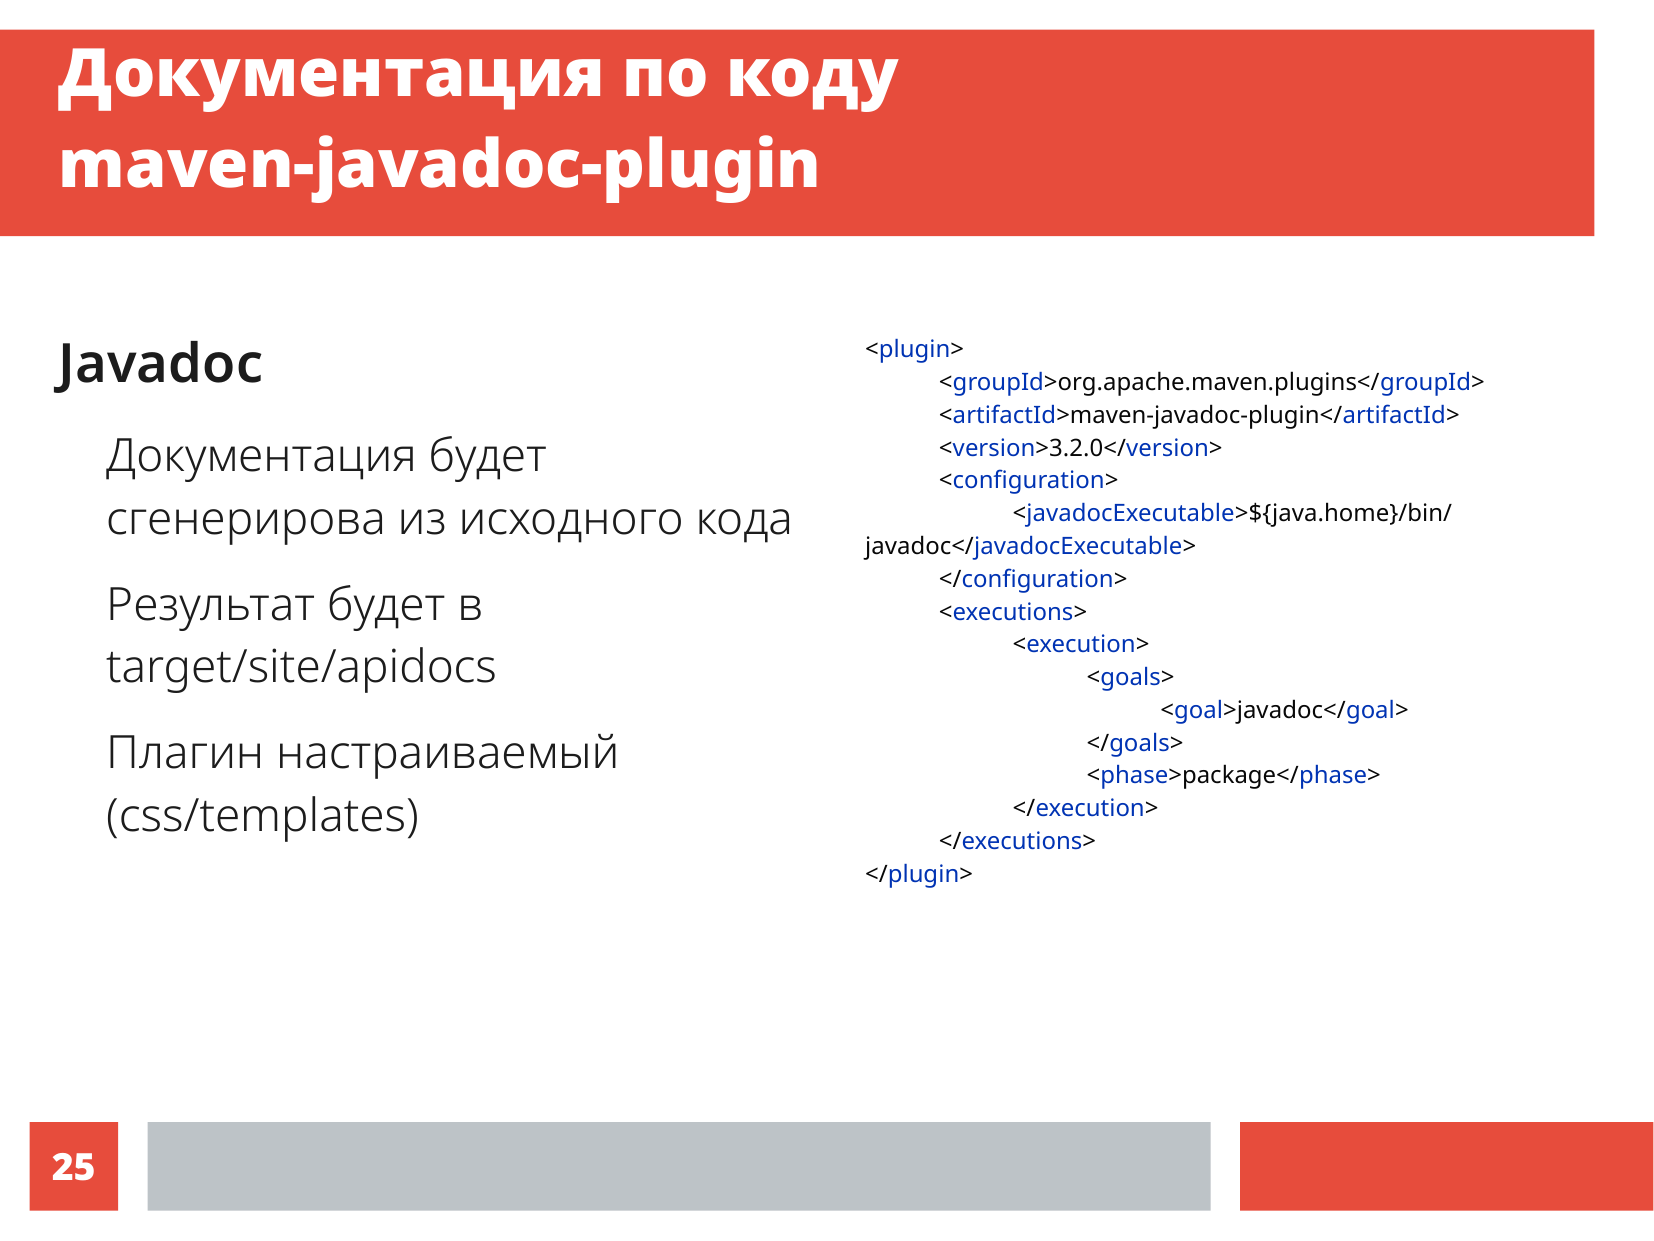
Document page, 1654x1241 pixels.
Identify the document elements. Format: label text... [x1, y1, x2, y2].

list Javadoc Документация будет сгенерирова из исходного кода Результат будет в target/site/apidocs Плагин настраиваемый (css/templates) [59, 324, 827, 1093]
text_box <plugin> <groupId>org.apache.maven.plugins</groupId> <artifactId>maven-javadoc-plugin</artifactId> <version>3.2.0</version> <configuration> <javadocExecutable>${java.home}/bin/javadoc</javadocExecutable> </configuration> <executions> <execution> <goals> <goal>javadoc</goal> </goals> <phase>package</phase> </execution> </executions> </plugin> [850, 324, 1560, 821]
title Документация по коду maven-javadoc-plugin [59, 59, 1595, 207]
